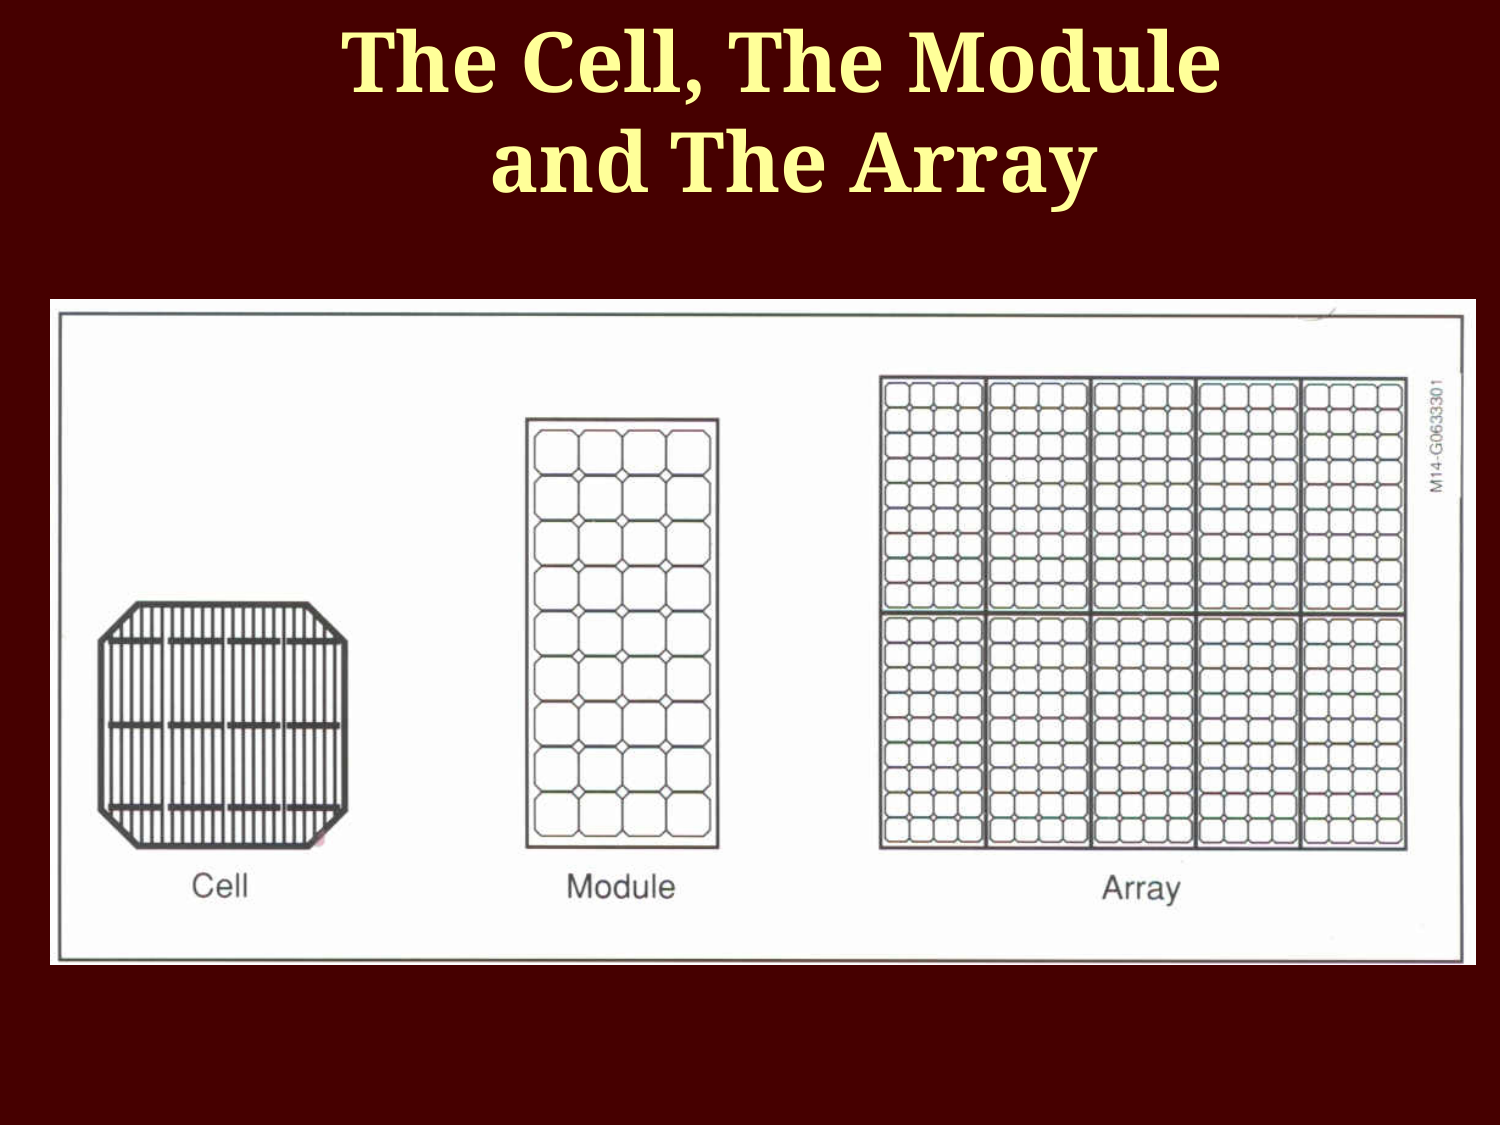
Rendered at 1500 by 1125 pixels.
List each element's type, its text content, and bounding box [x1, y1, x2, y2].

picture [50, 299, 1476, 965]
title The Cell, The Module and The Array [225, 1, 1363, 217]
